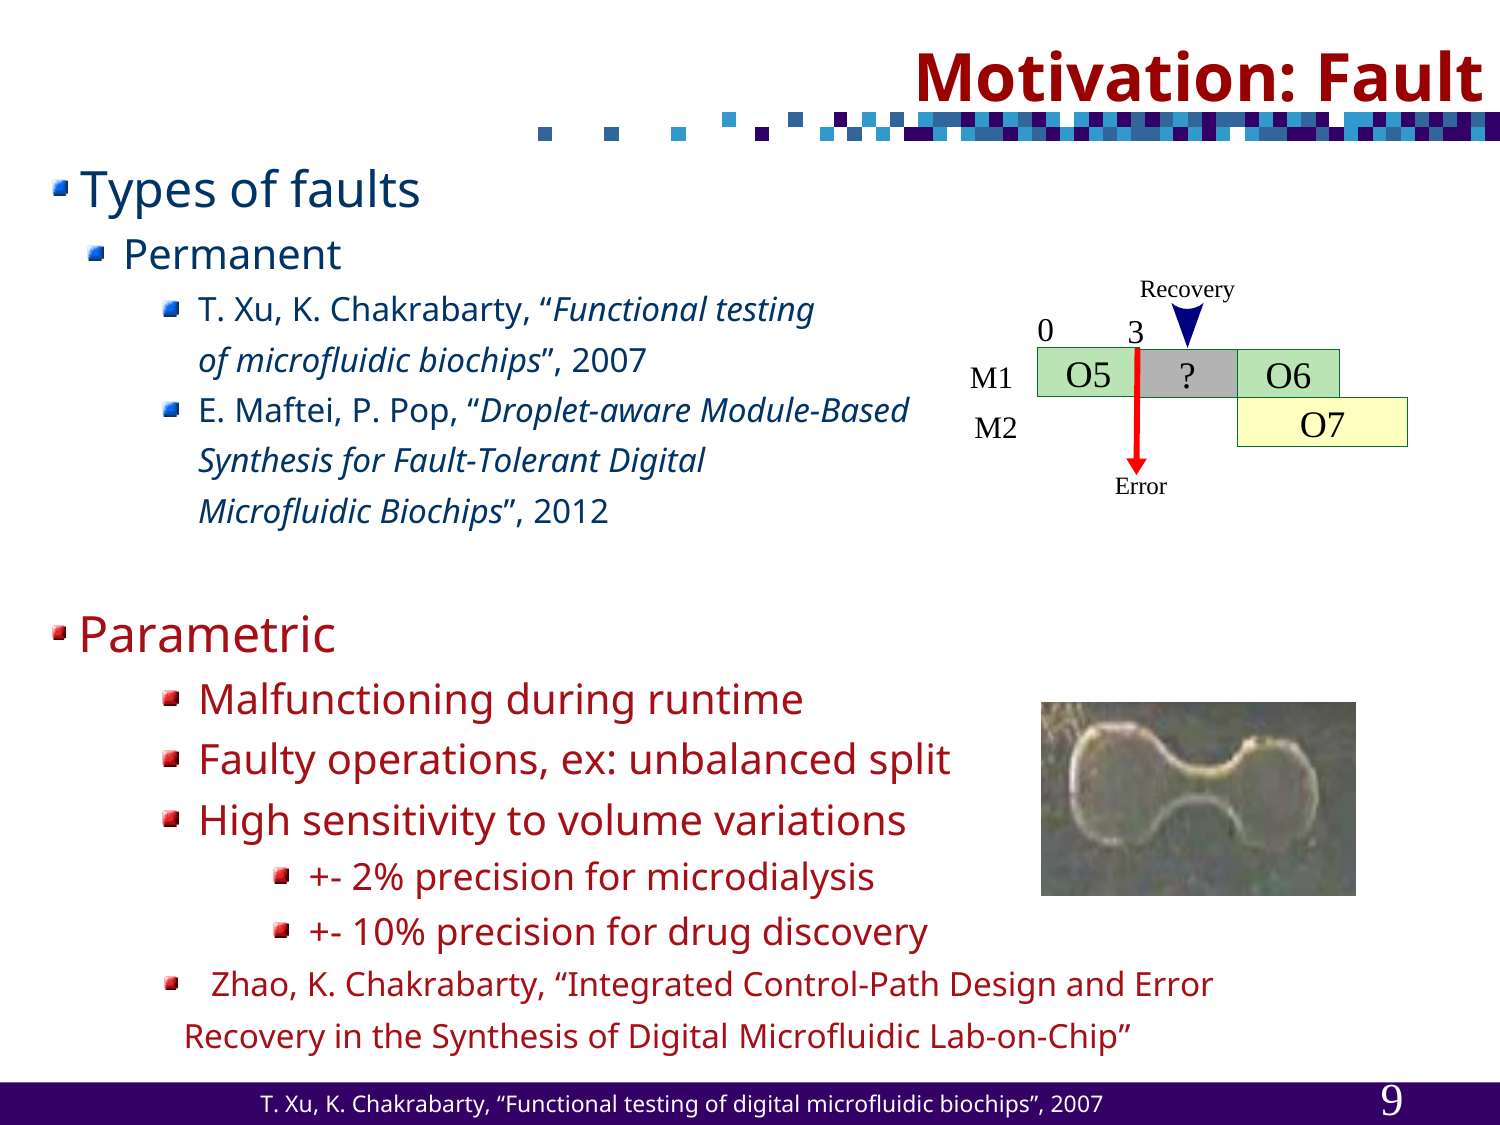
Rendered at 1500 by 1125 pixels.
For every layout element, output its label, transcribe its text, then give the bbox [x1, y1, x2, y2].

text_box 0 [1037, 300, 1045, 347]
picture [1041, 702, 1356, 896]
text_box 3 [1112, 302, 1160, 349]
text_box O7 [1237, 397, 1408, 447]
text_box M2 [959, 399, 1051, 453]
text_box O6 [1238, 349, 1340, 398]
text_box T. Xu, K. Chakrabarty, “Functional testing of digital microfluidic biochips”, 2007 [245, 1081, 1120, 1125]
list Types of faults Permanent T. Xu, K. Chakrabarty, “Functional testing of microfluidic biochips”, 2007 E. Maftei, P. Pop, “Droplet-aware Module-Based Synthesis for Fault-Tolerant Digital Microfluidic Biochips”, 2012 Parametric Malfunctioning during runtime Faulty operations, ex: unbalanced split High sensitivity to volume variations +- 2% precision for microdialysis +- 10% precision for drug discovery Zhao, K. Chakrabarty, “Integrated Control-Path Design and Error Recovery in the Synthesis of Digital Microfluidic Lab-on-Chip” [37, 149, 1396, 1063]
title Motivation: Fault [0, 24, 1500, 125]
text_box Recovery [1125, 265, 1276, 323]
text_box O5 [1037, 347, 1134, 397]
text_box ? [1141, 349, 1238, 398]
text_box M1 [954, 349, 1038, 438]
text_box Error [1099, 462, 1188, 520]
